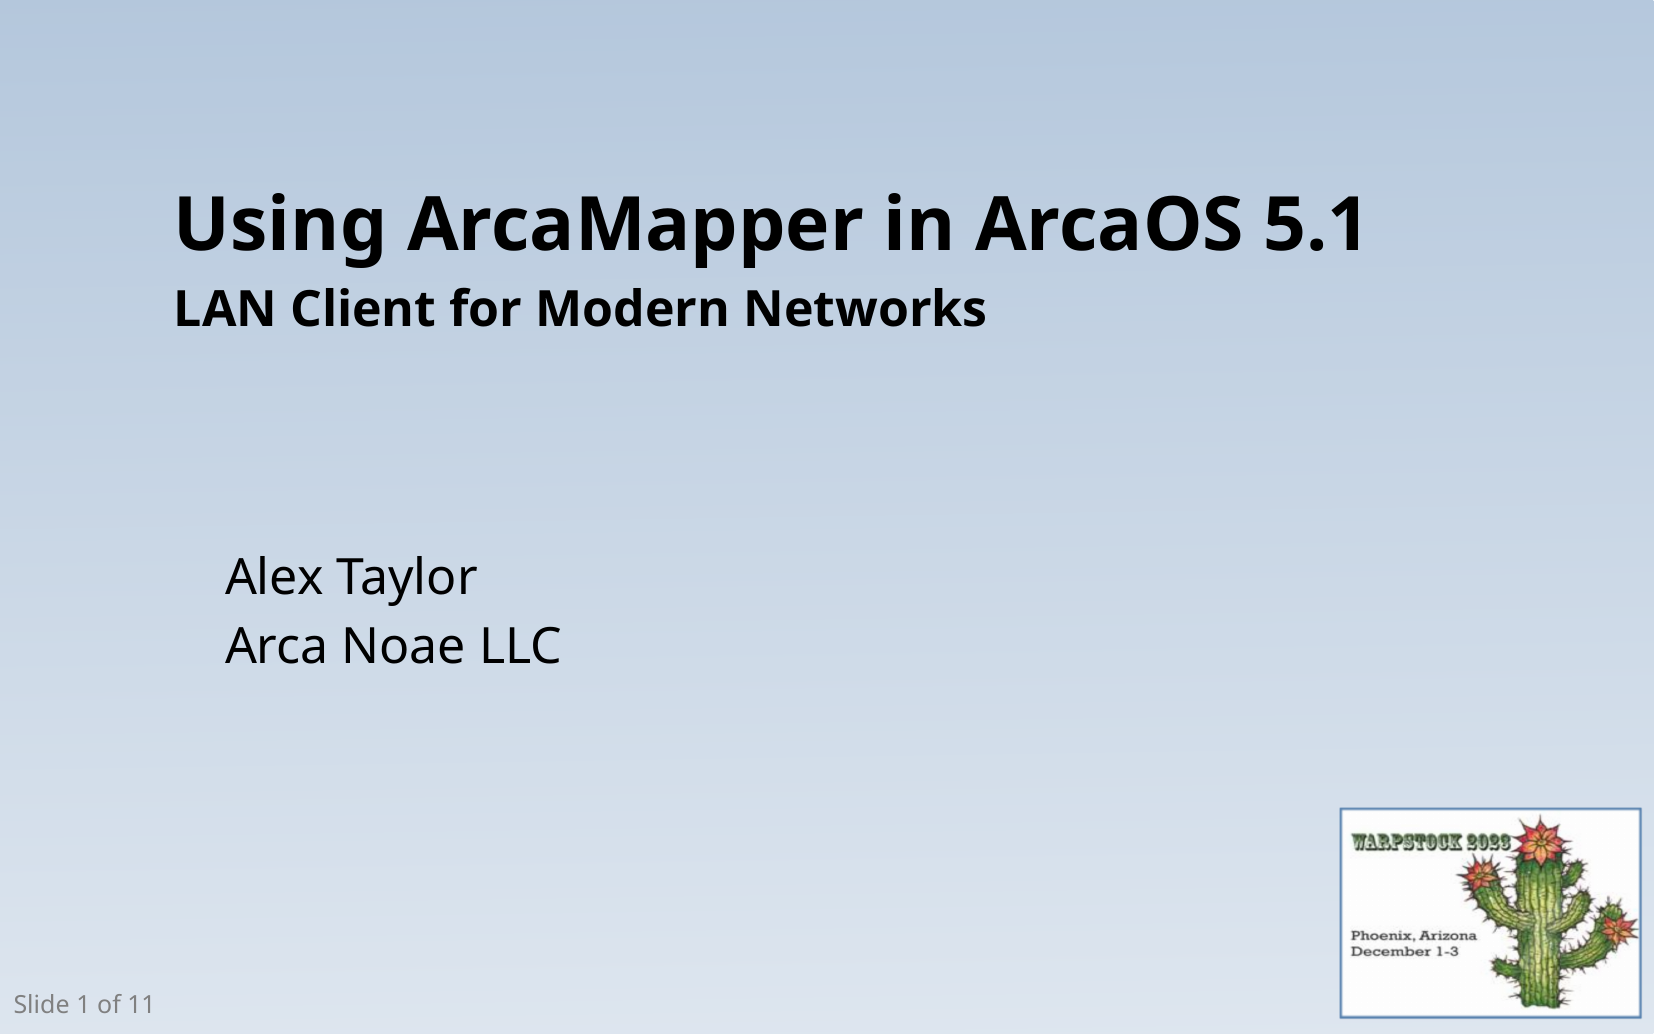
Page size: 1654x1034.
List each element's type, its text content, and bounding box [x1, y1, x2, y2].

subtitle Alex Taylor Arca Noae LLC [225, 546, 1472, 673]
title Using ArcaMapper in ArcaOS 5.1 LAN Client for Modern Networks [173, 114, 1420, 397]
picture [1343, 811, 1639, 1015]
